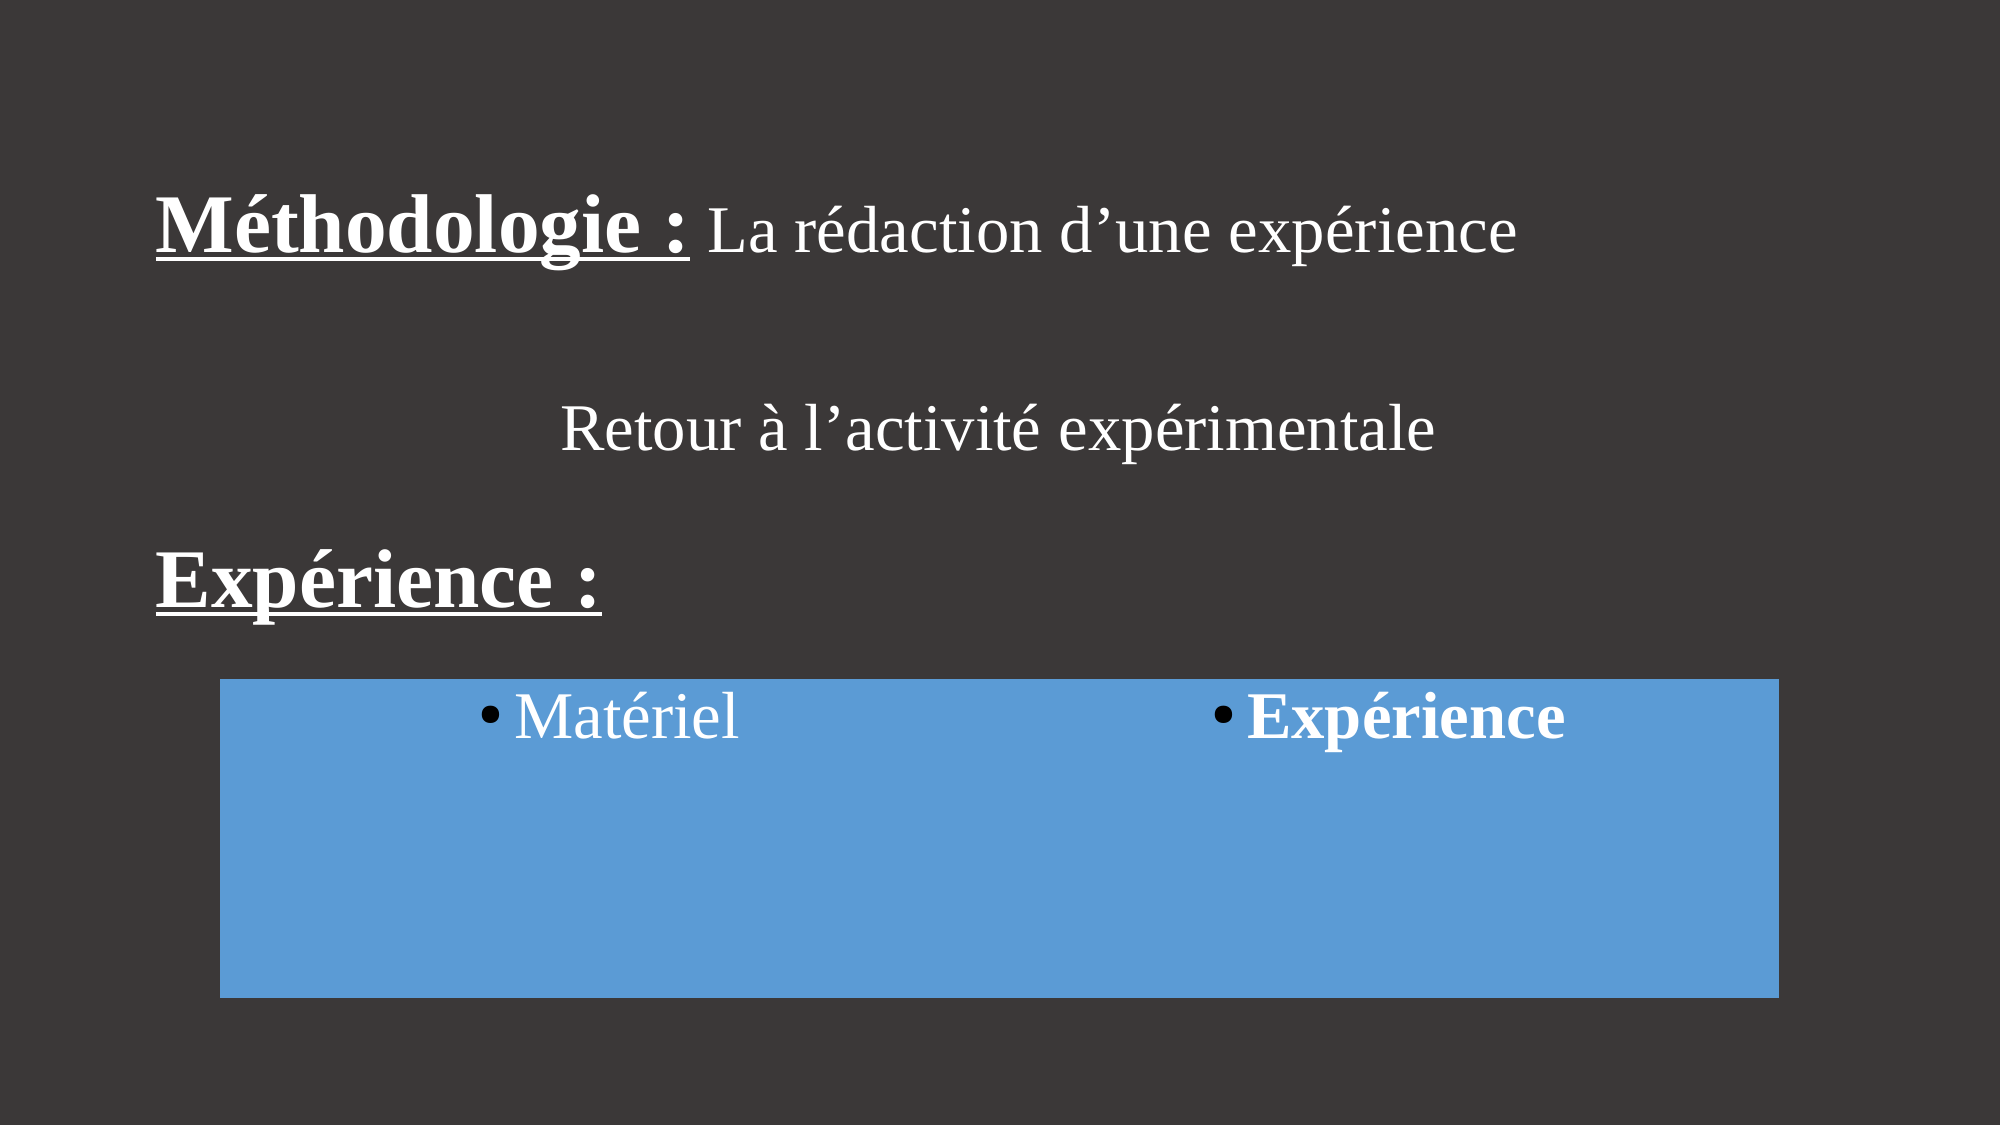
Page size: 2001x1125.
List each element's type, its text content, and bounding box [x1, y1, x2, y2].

text_box Retour à l’activité expérimentale [343, 376, 1655, 473]
table_cell [999, 786, 1779, 998]
table_cell [220, 786, 999, 998]
table_header Matériel [220, 679, 999, 786]
table_header Expérience [999, 679, 1779, 786]
text_box Expérience : [140, 516, 1897, 633]
text_box Méthodologie : La rédaction d’une expérience [140, 161, 1897, 278]
